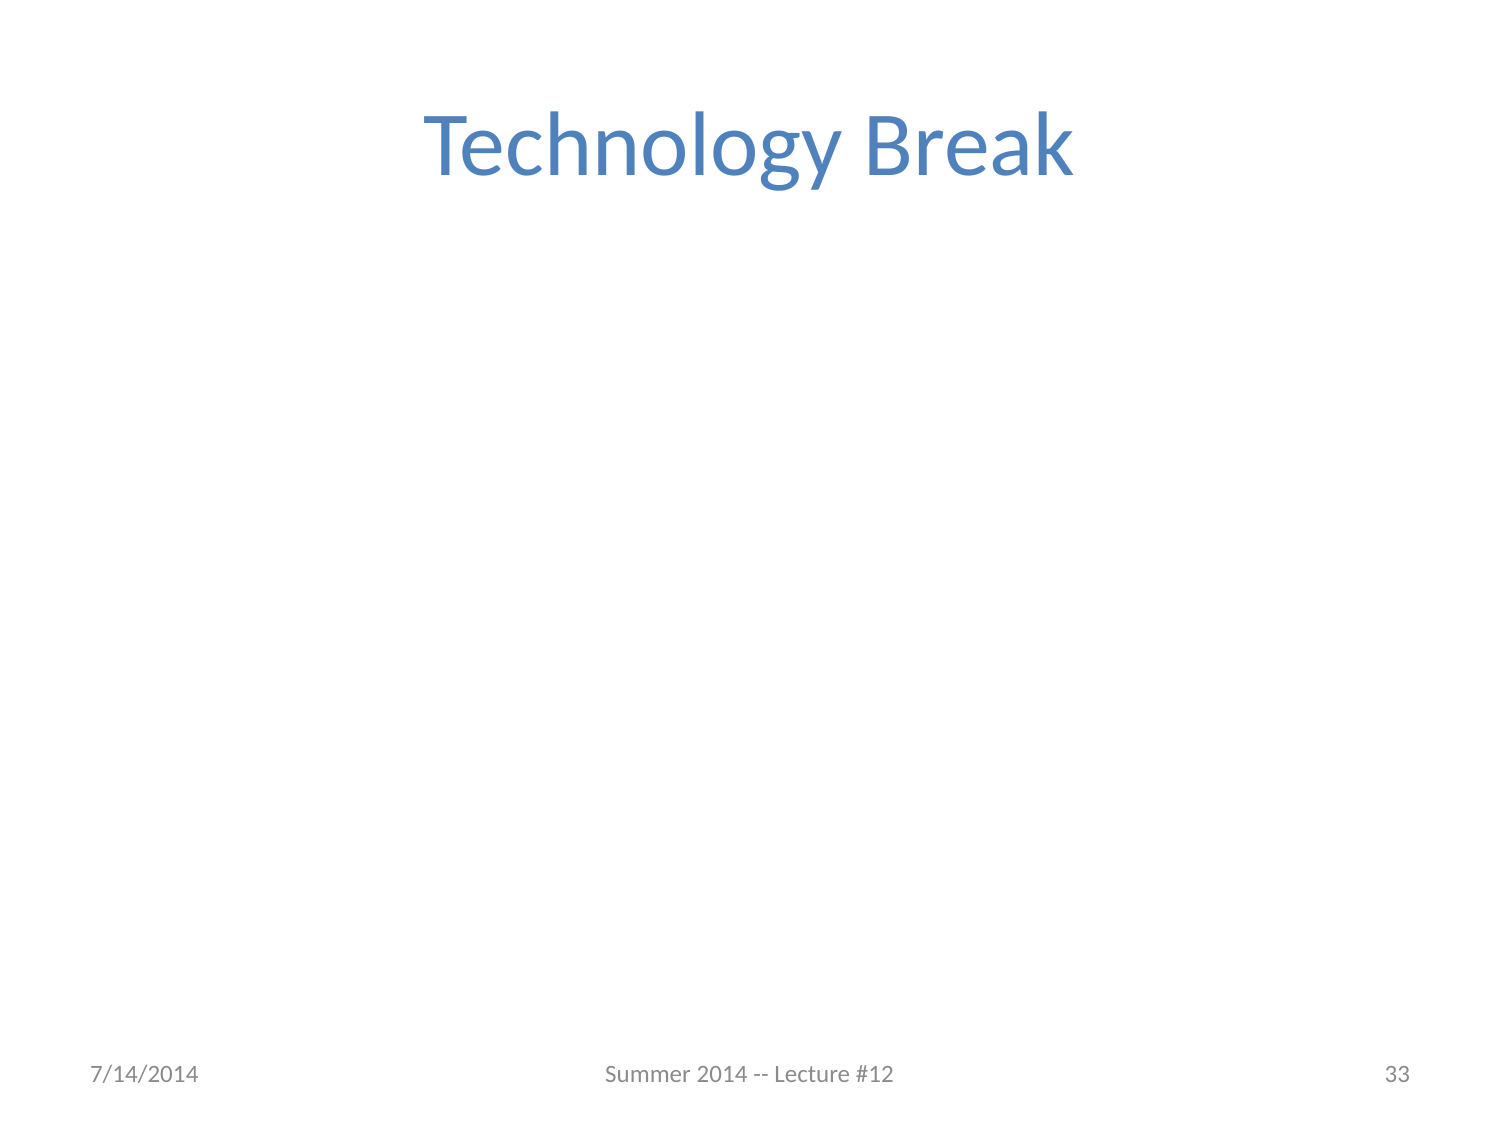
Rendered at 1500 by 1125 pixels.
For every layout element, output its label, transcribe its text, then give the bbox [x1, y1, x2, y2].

title Technology Break [75, 45, 1425, 233]
footer Summer 2014 -- Lecture #12 [512, 1042, 988, 1103]
slide_number 7/14/2014 [75, 1042, 425, 1103]
slide_number <number> [1074, 1042, 1425, 1103]
